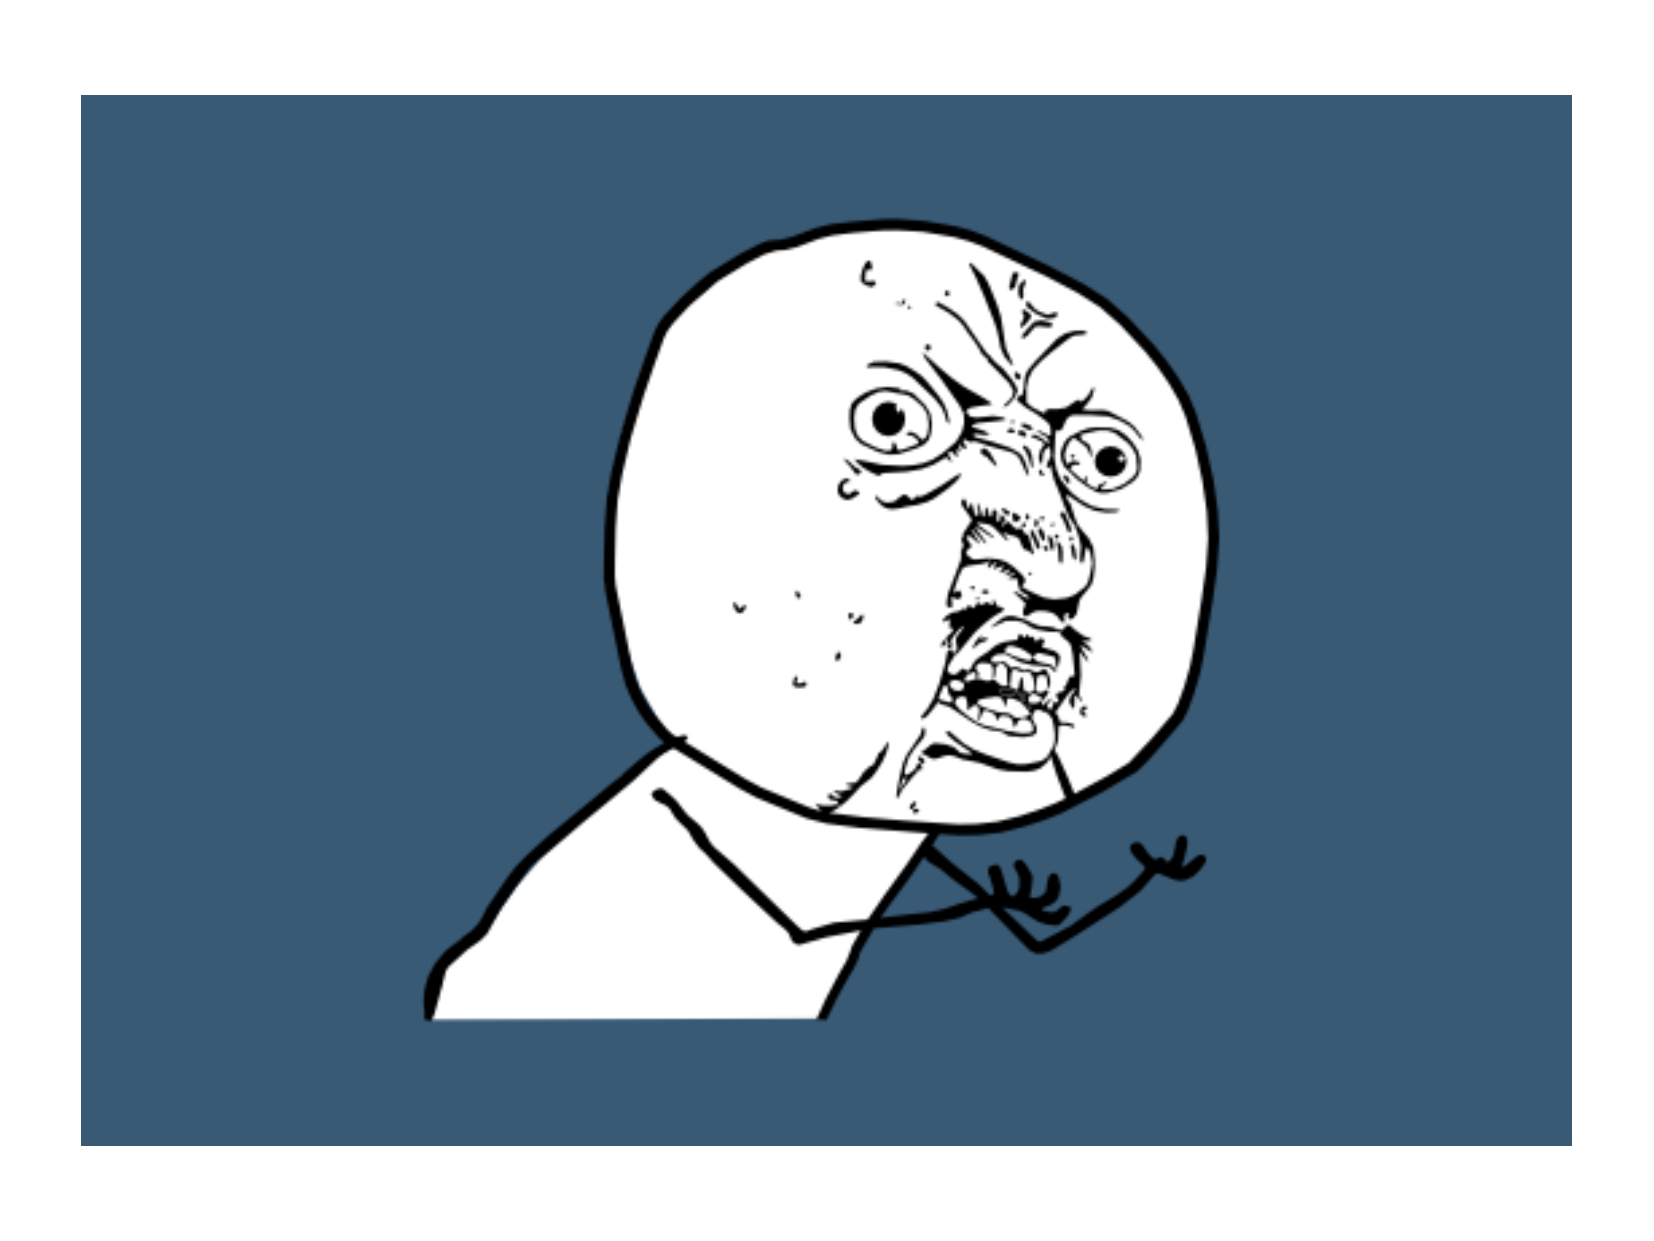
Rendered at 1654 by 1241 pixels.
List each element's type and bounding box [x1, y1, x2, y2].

picture [81, 95, 1572, 1146]
